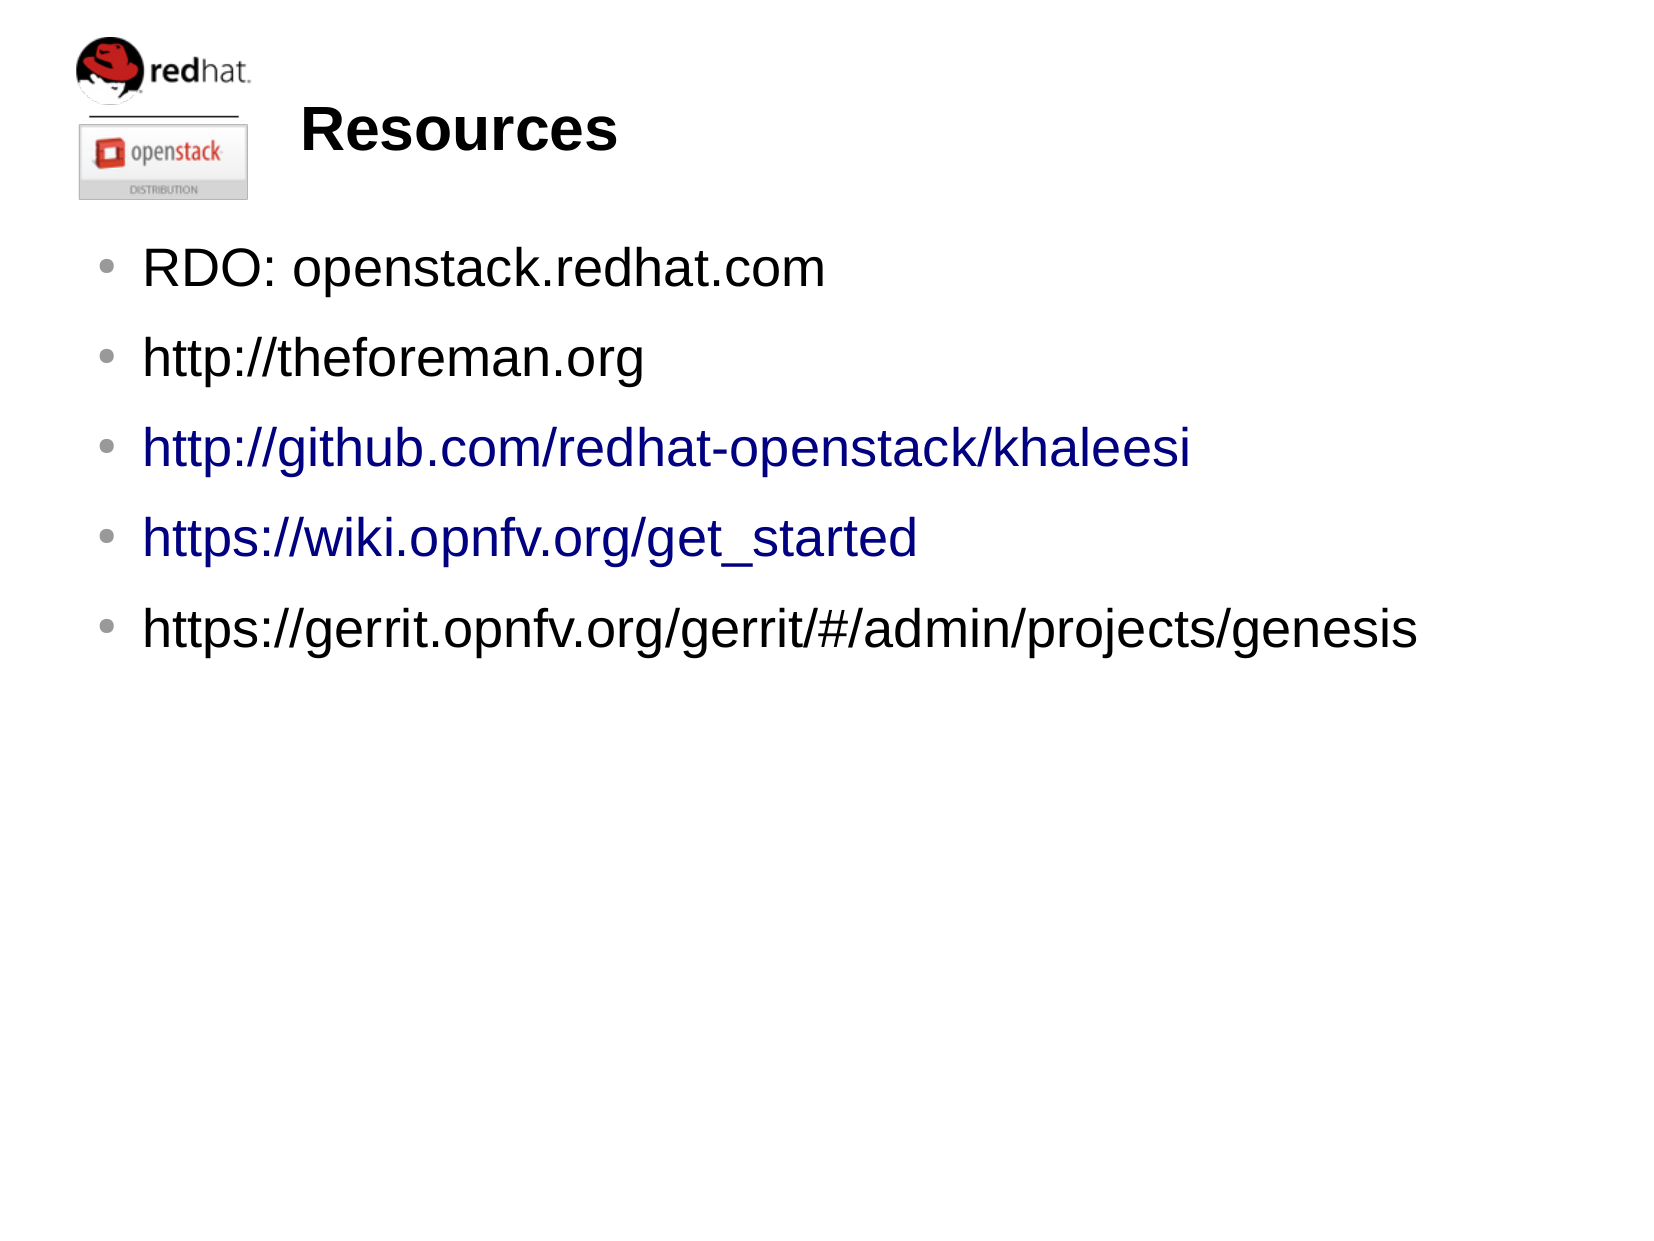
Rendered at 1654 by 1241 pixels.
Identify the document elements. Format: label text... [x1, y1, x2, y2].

title Resources [300, 35, 1571, 223]
list RDO: openstack.redhat.com http://theforeman.org http://github.com/redhat-openstack/khaleesi https://wiki.opnfv.org/get_started https://gerrit.opnfv.org/gerrit/#/admin/projects/genesis [82, 237, 1571, 1032]
picture [75, 37, 252, 204]
